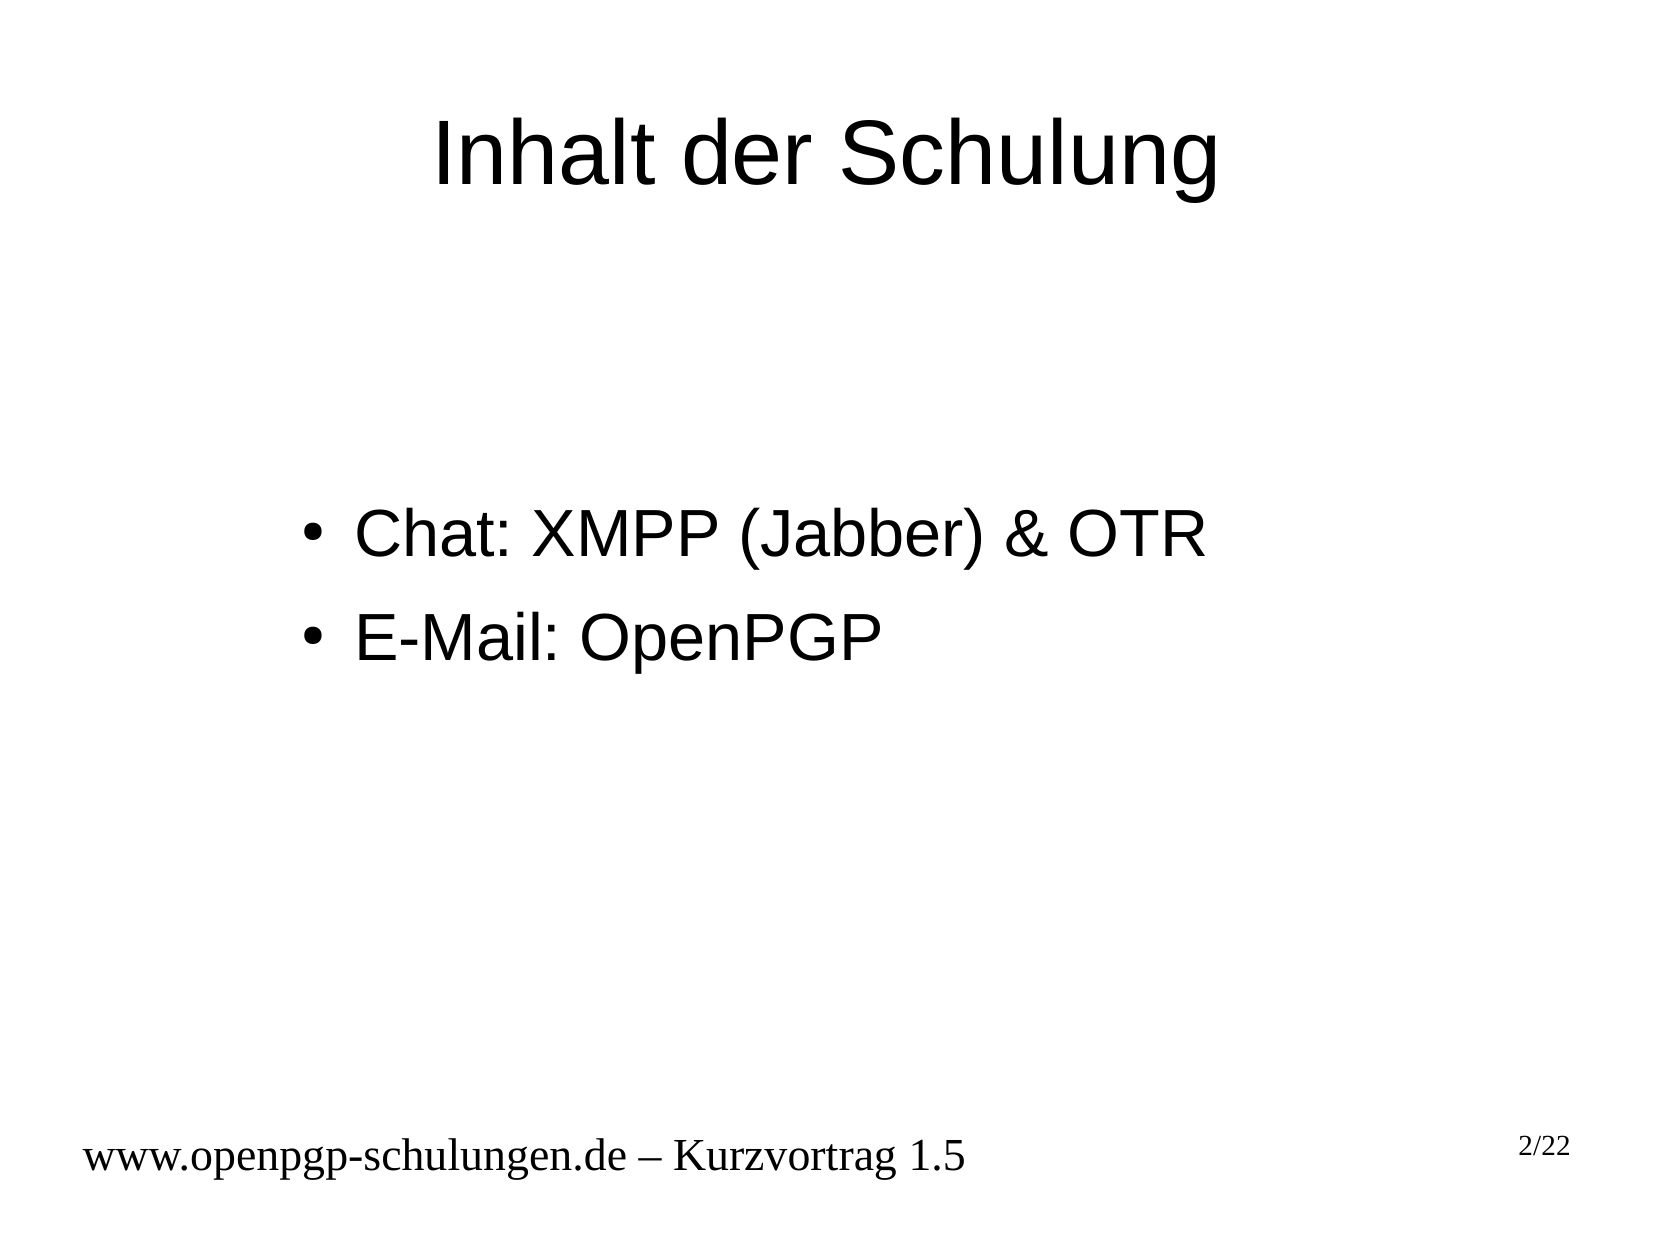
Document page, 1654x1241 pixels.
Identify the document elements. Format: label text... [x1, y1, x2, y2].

title Inhalt der Schulung [82, 49, 1571, 257]
list Chat: XMPP (Jabber) & OTR E-Mail: OpenPGP [283, 496, 1335, 1010]
